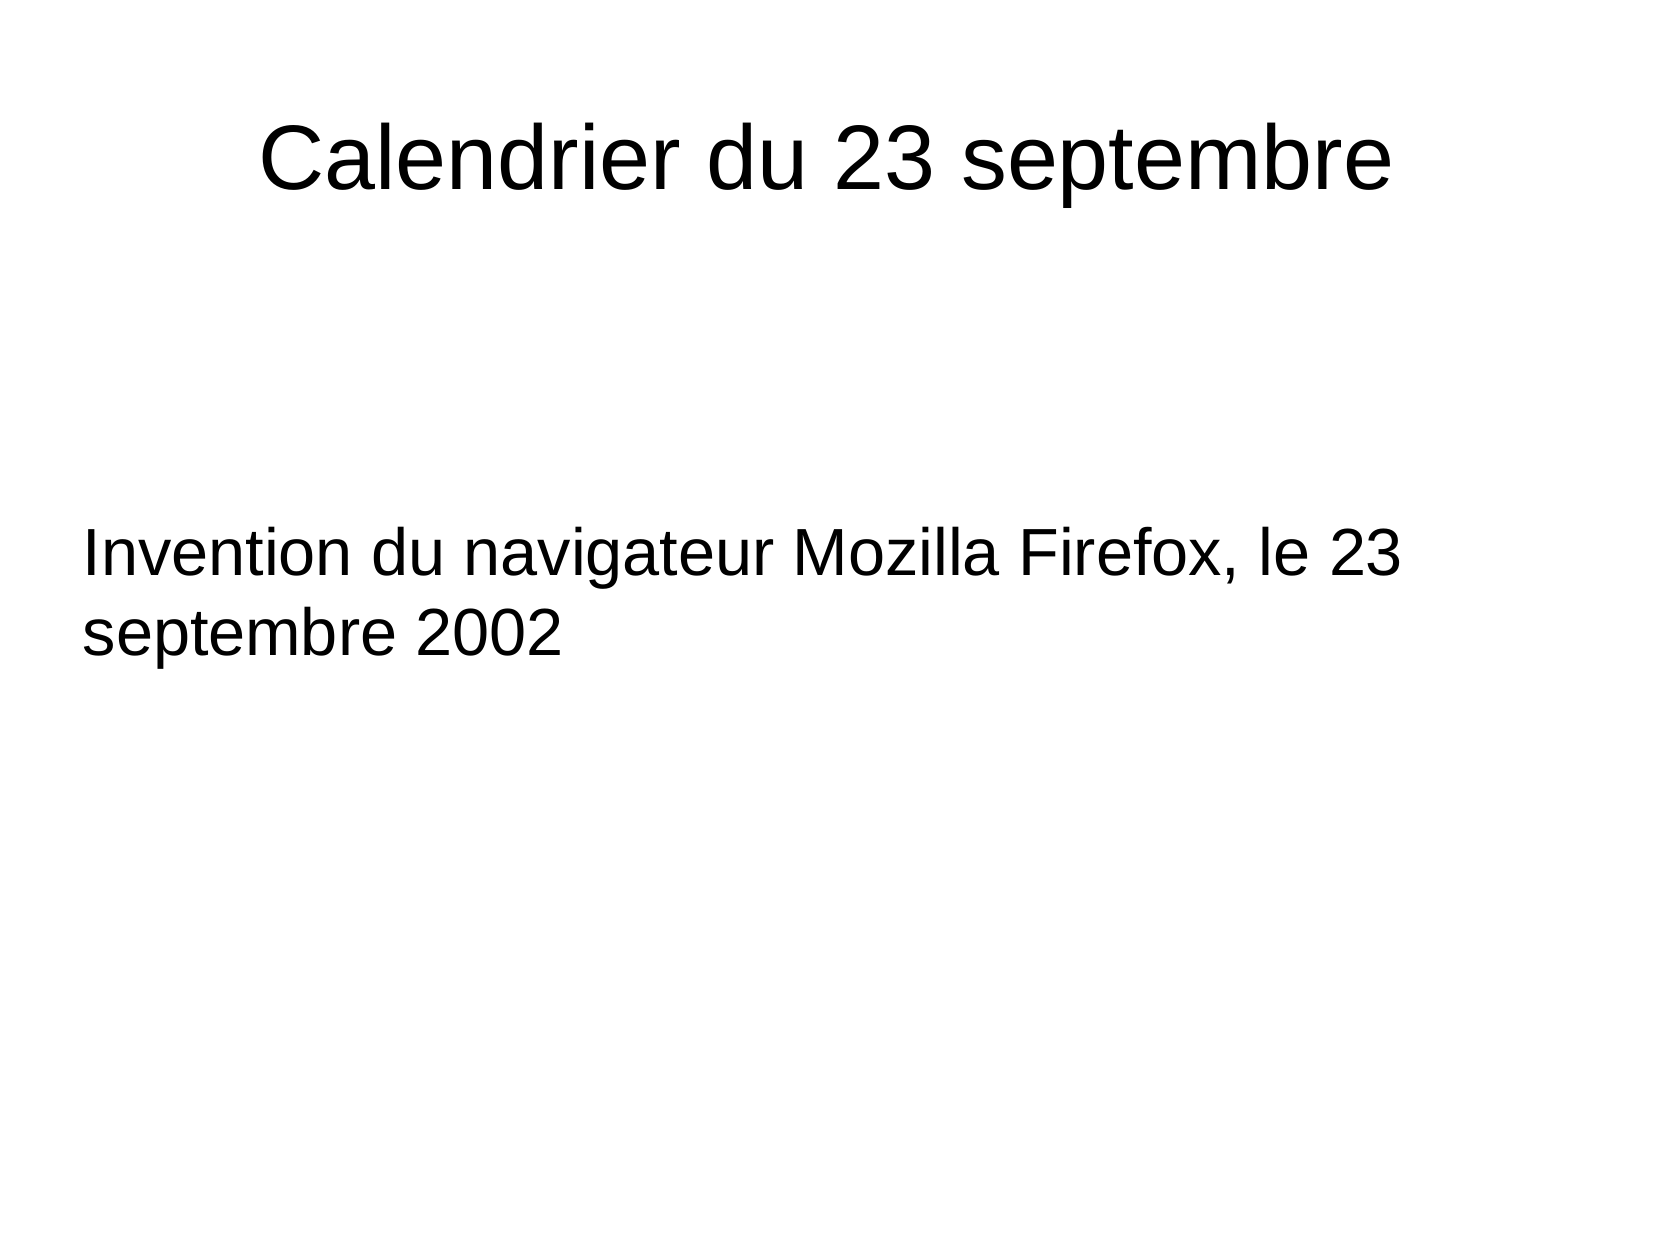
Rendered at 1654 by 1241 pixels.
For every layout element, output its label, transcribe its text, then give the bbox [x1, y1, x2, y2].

list Invention du navigateur Mozilla Firefox, le 23 septembre 2002 [82, 290, 1571, 749]
title Calendrier du 23 septembre [82, 49, 1571, 257]
